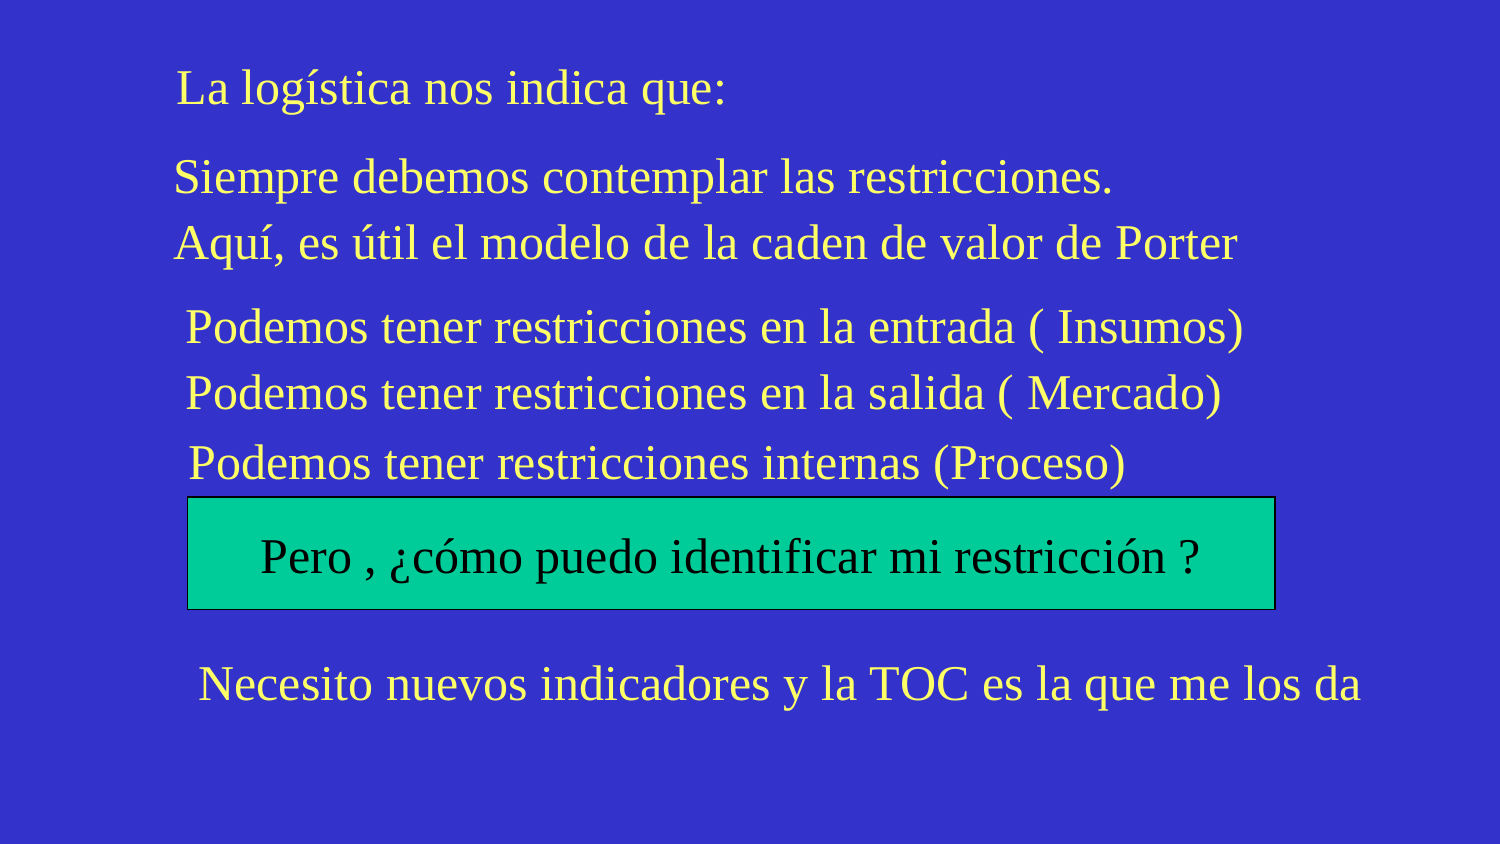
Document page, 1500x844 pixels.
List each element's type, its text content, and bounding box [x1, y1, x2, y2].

text_box Pero , ¿cómo puedo identificar mi restricción ? [187, 496, 1275, 610]
text_box La logística nos indica que: [161, 46, 743, 123]
text_box Siempre debemos contemplar las restricciones. [158, 136, 1131, 201]
text_box Podemos tener restricciones en la entrada ( Insumos) [171, 286, 1260, 362]
text_box Podemos tener restricciones internas (Proceso) [173, 421, 1142, 498]
text_box Necesito nuevos indicadores y la TOC es la que me los da [183, 642, 1378, 718]
text_box Podemos tener restricciones en la salida ( Mercado) [171, 351, 1238, 428]
text_box Aquí, es útil el modelo de la caden de valor de Porter [158, 201, 1254, 278]
